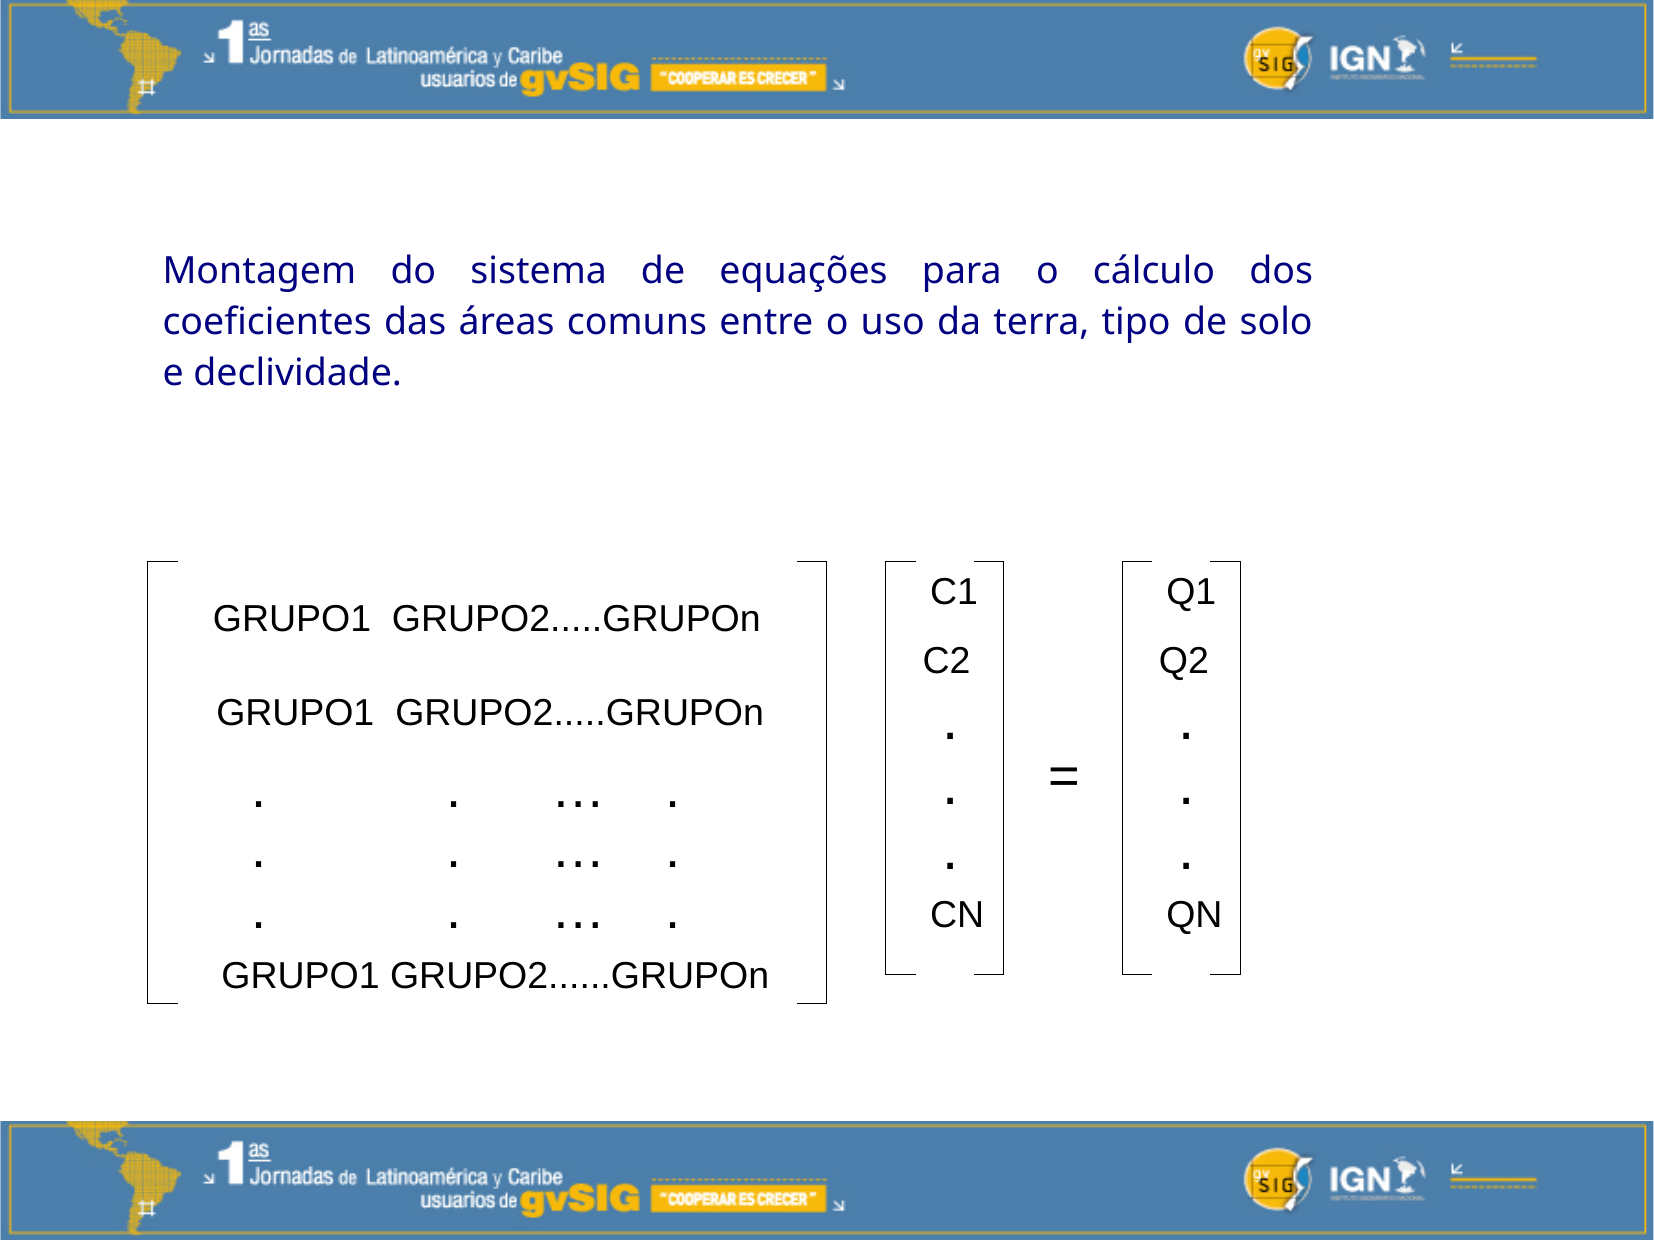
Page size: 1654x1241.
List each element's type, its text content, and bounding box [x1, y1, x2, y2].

text_box GRUPO1 GRUPO2.....GRUPOn [201, 683, 798, 741]
text_box . . … . . . … . . . … . [236, 750, 768, 948]
text_box GRUPO1 GRUPO2......GRUPOn [206, 947, 798, 1004]
text_box Q1 [1151, 563, 1241, 621]
text_box . .. [1164, 679, 1211, 917]
text_box C1 [915, 563, 1004, 621]
text_box QN [1151, 885, 1241, 945]
text_box . .. [927, 679, 975, 917]
text_box GRUPO1 GRUPO2.....GRUPOn [177, 590, 798, 648]
text_box = [1033, 738, 1093, 814]
text_box Q2 [1144, 632, 1233, 690]
picture [0, 1121, 1654, 1241]
text_box C2 [908, 632, 997, 690]
text_box CN [915, 885, 1004, 945]
picture [0, 0, 1654, 119]
text_box Montagem do sistema de equações para o cálculo dos coeficientes das áreas comuns entre o uso da terra, tipo de solo e declividade. [147, 236, 1329, 443]
